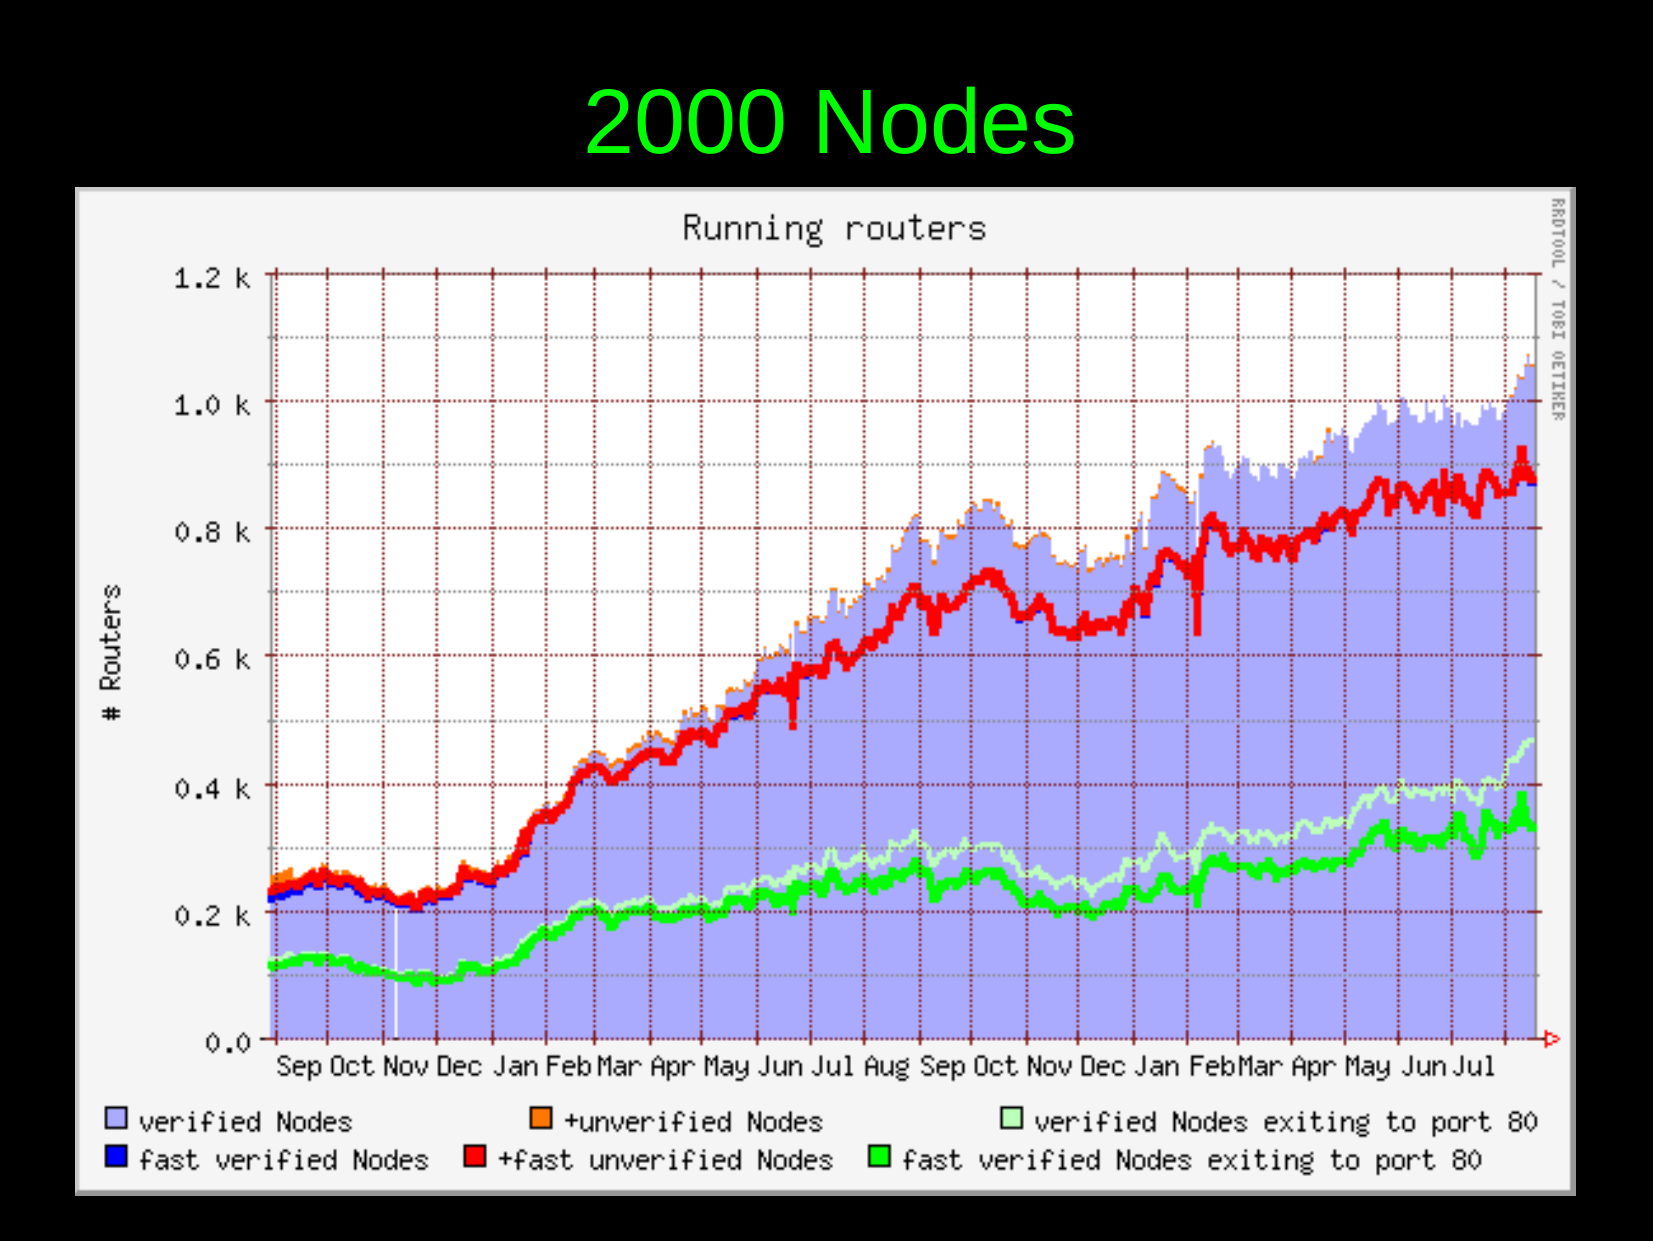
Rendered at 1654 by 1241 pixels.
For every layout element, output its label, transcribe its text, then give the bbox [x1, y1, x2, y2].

picture [75, 187, 1576, 1196]
title 2000 Nodes [87, 17, 1576, 187]
